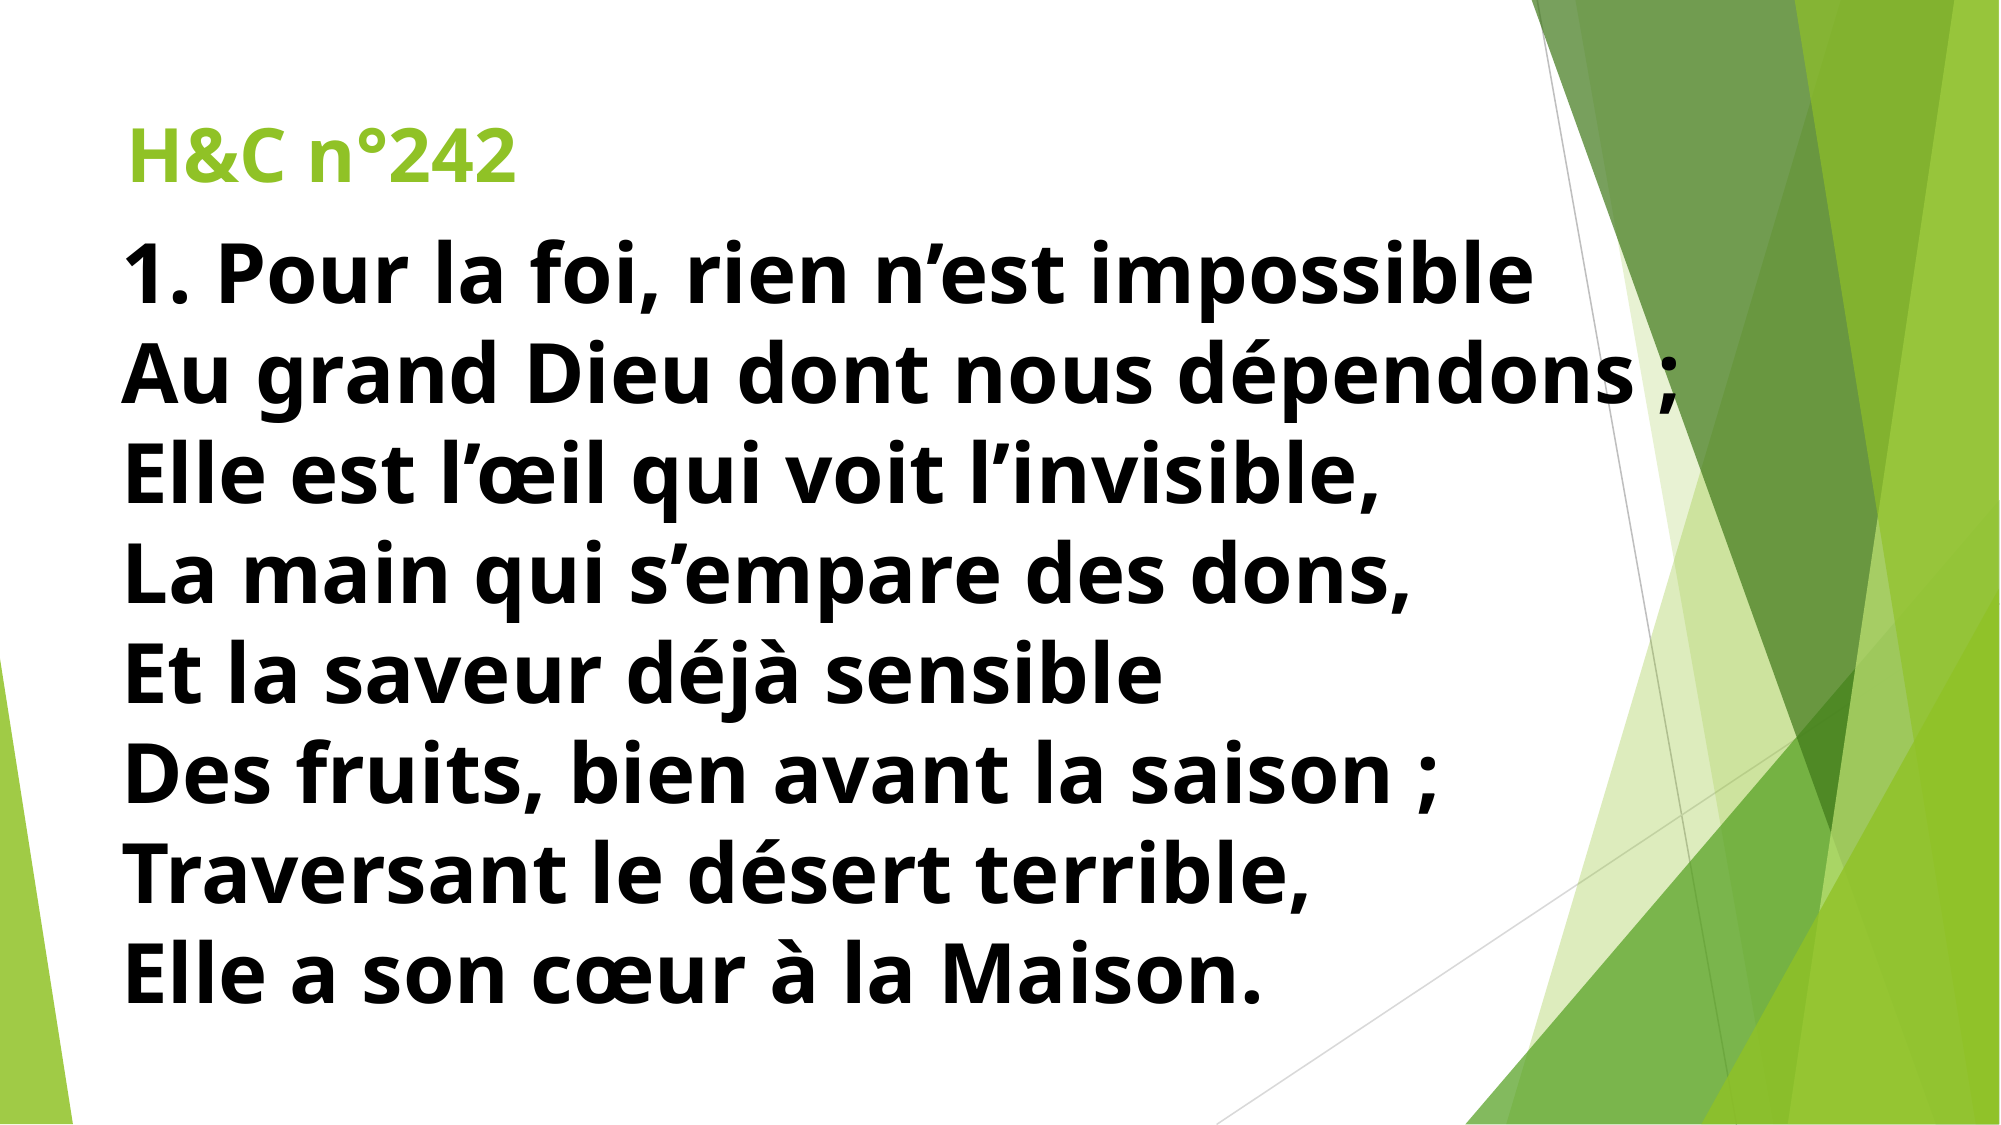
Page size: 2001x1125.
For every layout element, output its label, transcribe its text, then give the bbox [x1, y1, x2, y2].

text_box 1. Pour la foi, rien n’est impossible Au grand Dieu dont nous dépendons ; Elle est l’œil qui voit l’invisible, La main qui s’empare des dons, Et la saveur déjà sensible Des fruits, bien avant la saison ; Traversant le désert terrible, Elle a son cœur à la Maison. [106, 212, 1961, 1074]
text_box H&C n°242 [111, 99, 1522, 212]
